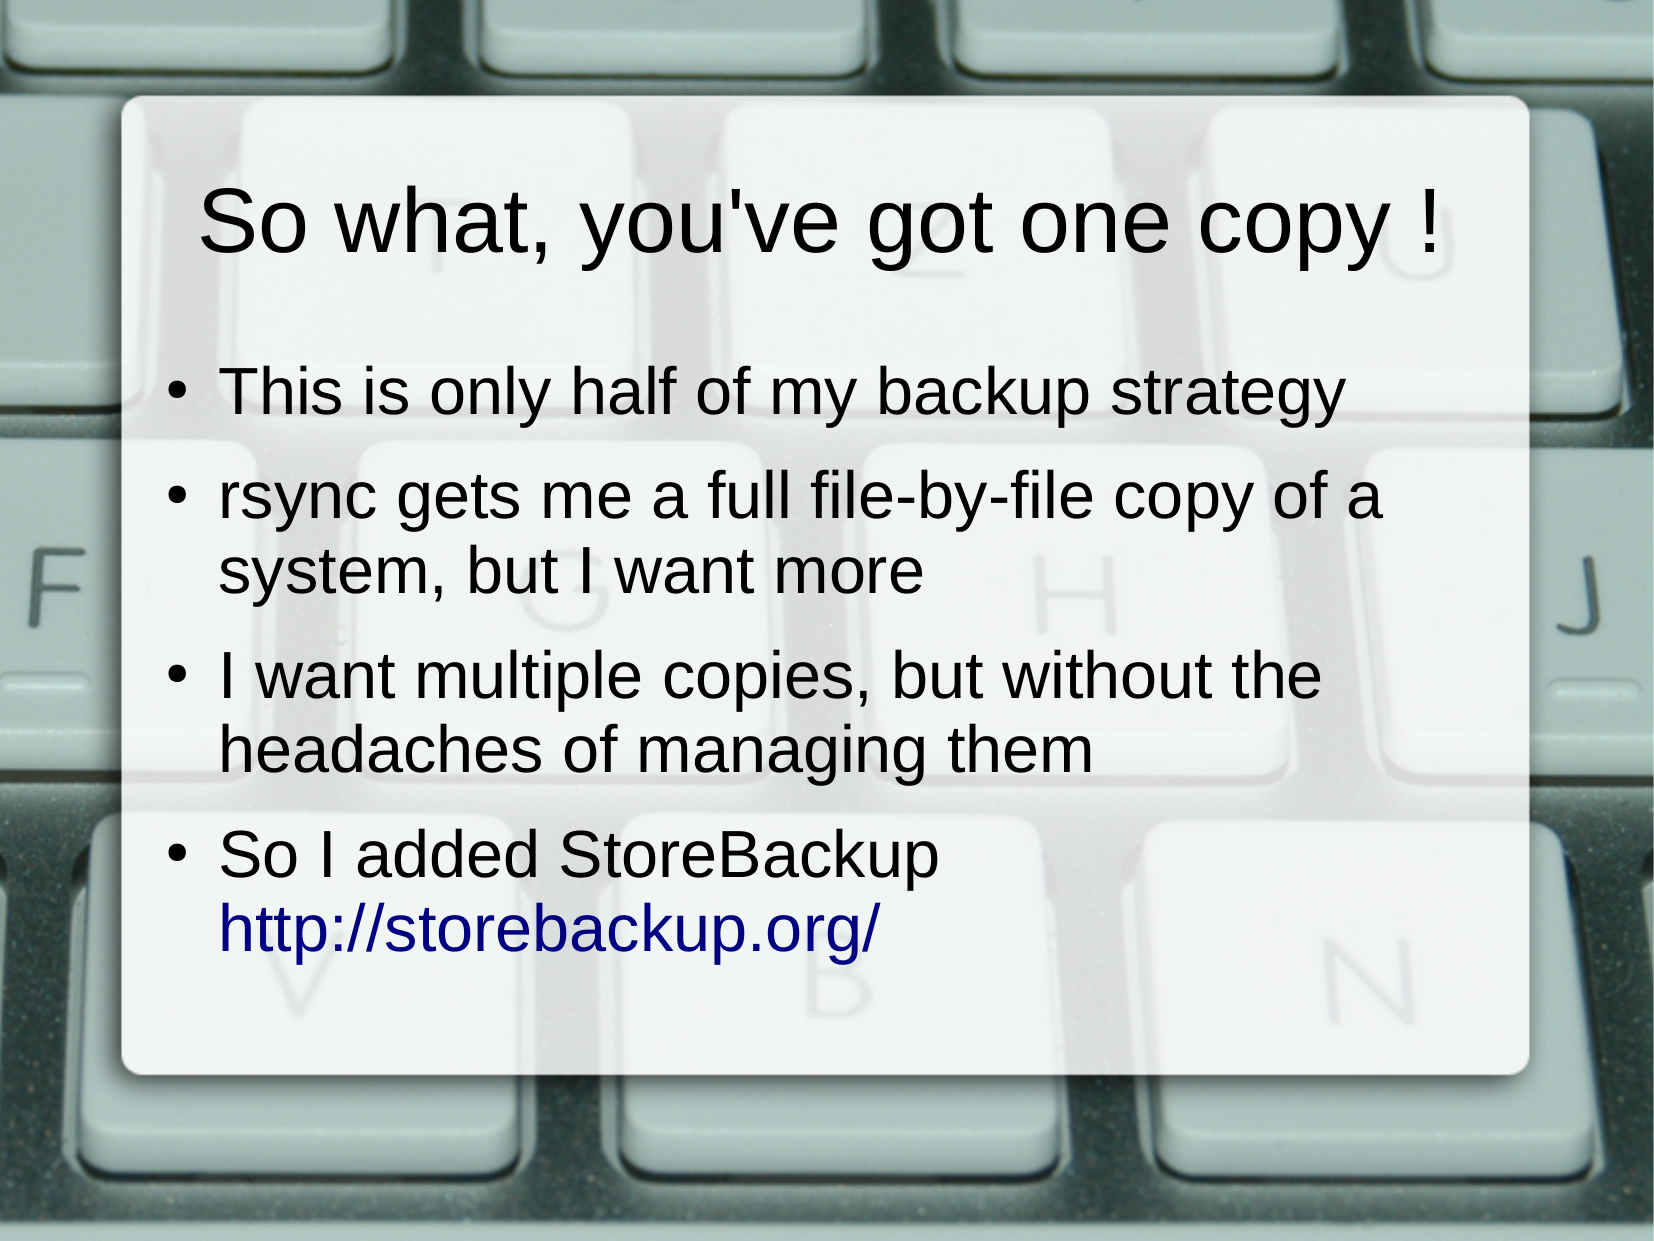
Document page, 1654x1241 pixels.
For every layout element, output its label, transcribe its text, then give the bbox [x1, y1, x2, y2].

list This is only half of my backup strategy rsync gets me a full file-by-file copy of a system, but I want more I want multiple copies, but without the headaches of managing them So I added StoreBackup http://storebackup.org/ [147, 354, 1506, 1049]
title So what, you've got one copy ! [135, 125, 1506, 318]
picture [0, 0, 1654, 1241]
